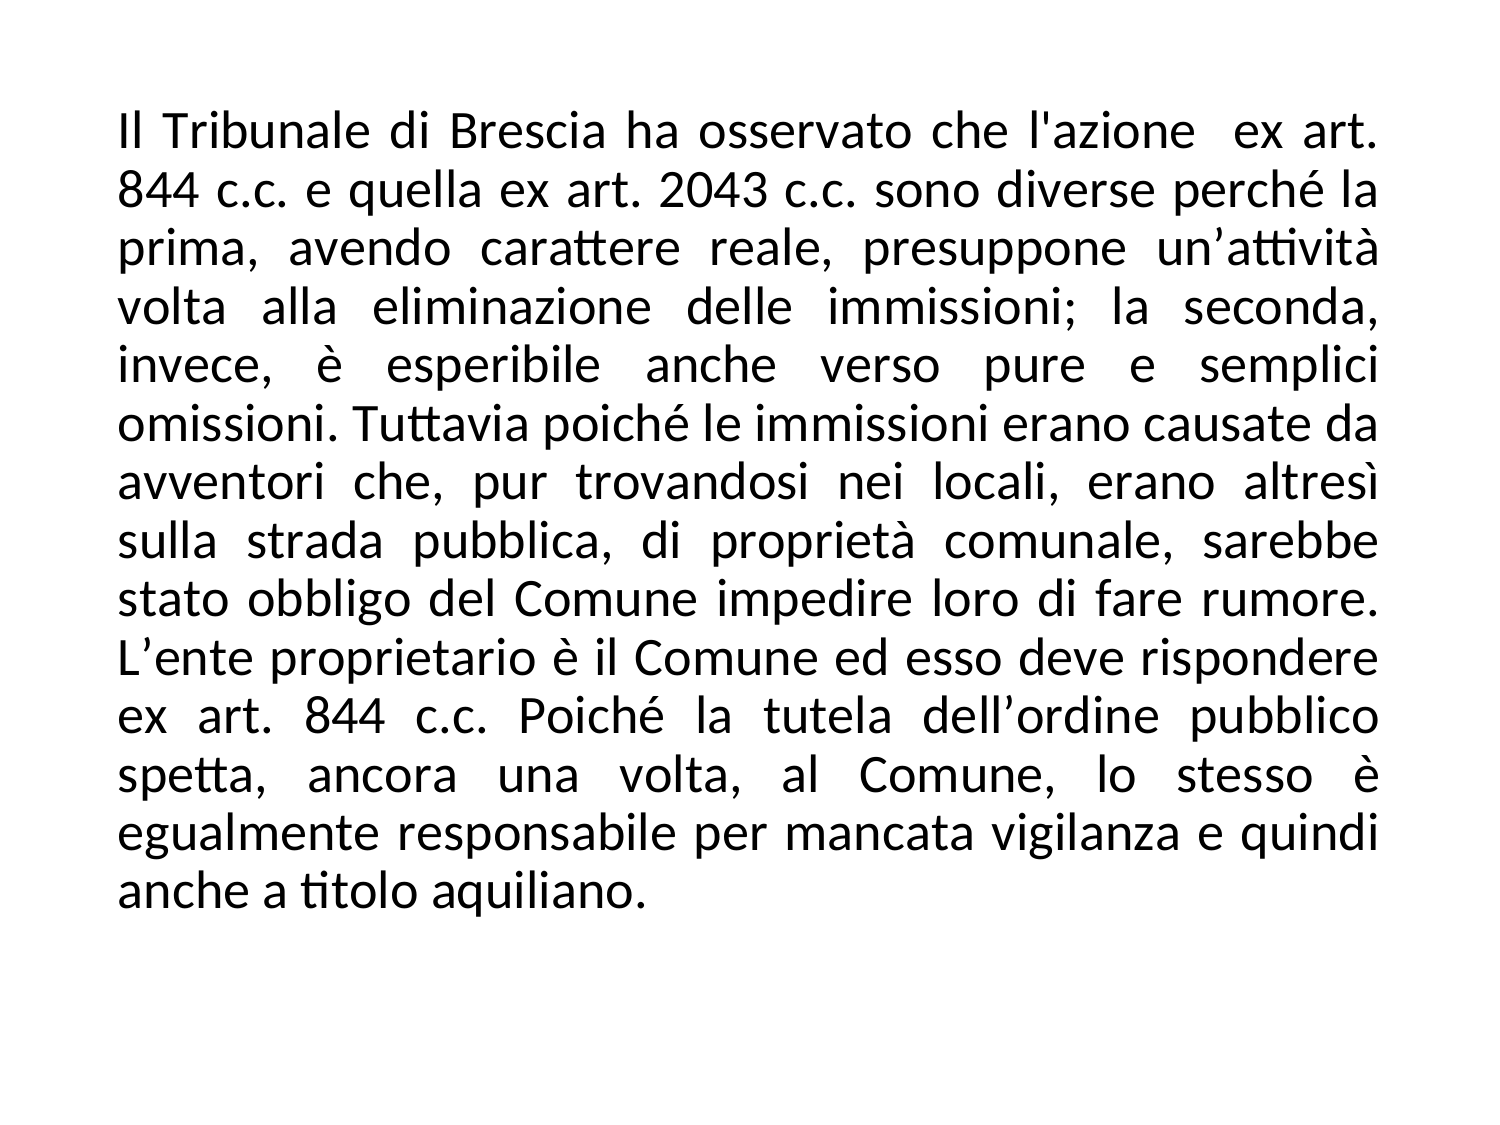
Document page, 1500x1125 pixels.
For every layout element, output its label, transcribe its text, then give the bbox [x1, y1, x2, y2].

list Il Tribunale di Brescia ha osservato che l'azione ex art. 844 c.c. e quella ex art. 2043 c.c. sono diverse perché la prima, avendo carattere reale, presuppone un’attività volta alla eliminazione delle immissioni; la seconda, invece, è esperibile anche verso pure e semplici omissioni. Tuttavia poiché le immissioni erano causate da avventori che, pur trovandosi nei locali, erano altresì sulla strada pubblica, di proprietà comunale, sarebbe stato obbligo del Comune impedire loro di fare rumore. L’ente proprietario è il Comune ed esso deve rispondere ex art. 844 c.c. Poiché la tutela dell’ordine pubblico spetta, ancora una volta, al Comune, lo stesso è egualmente responsabile per mancata vigilanza e quindi anche a titolo aquiliano. [103, 94, 1397, 1014]
